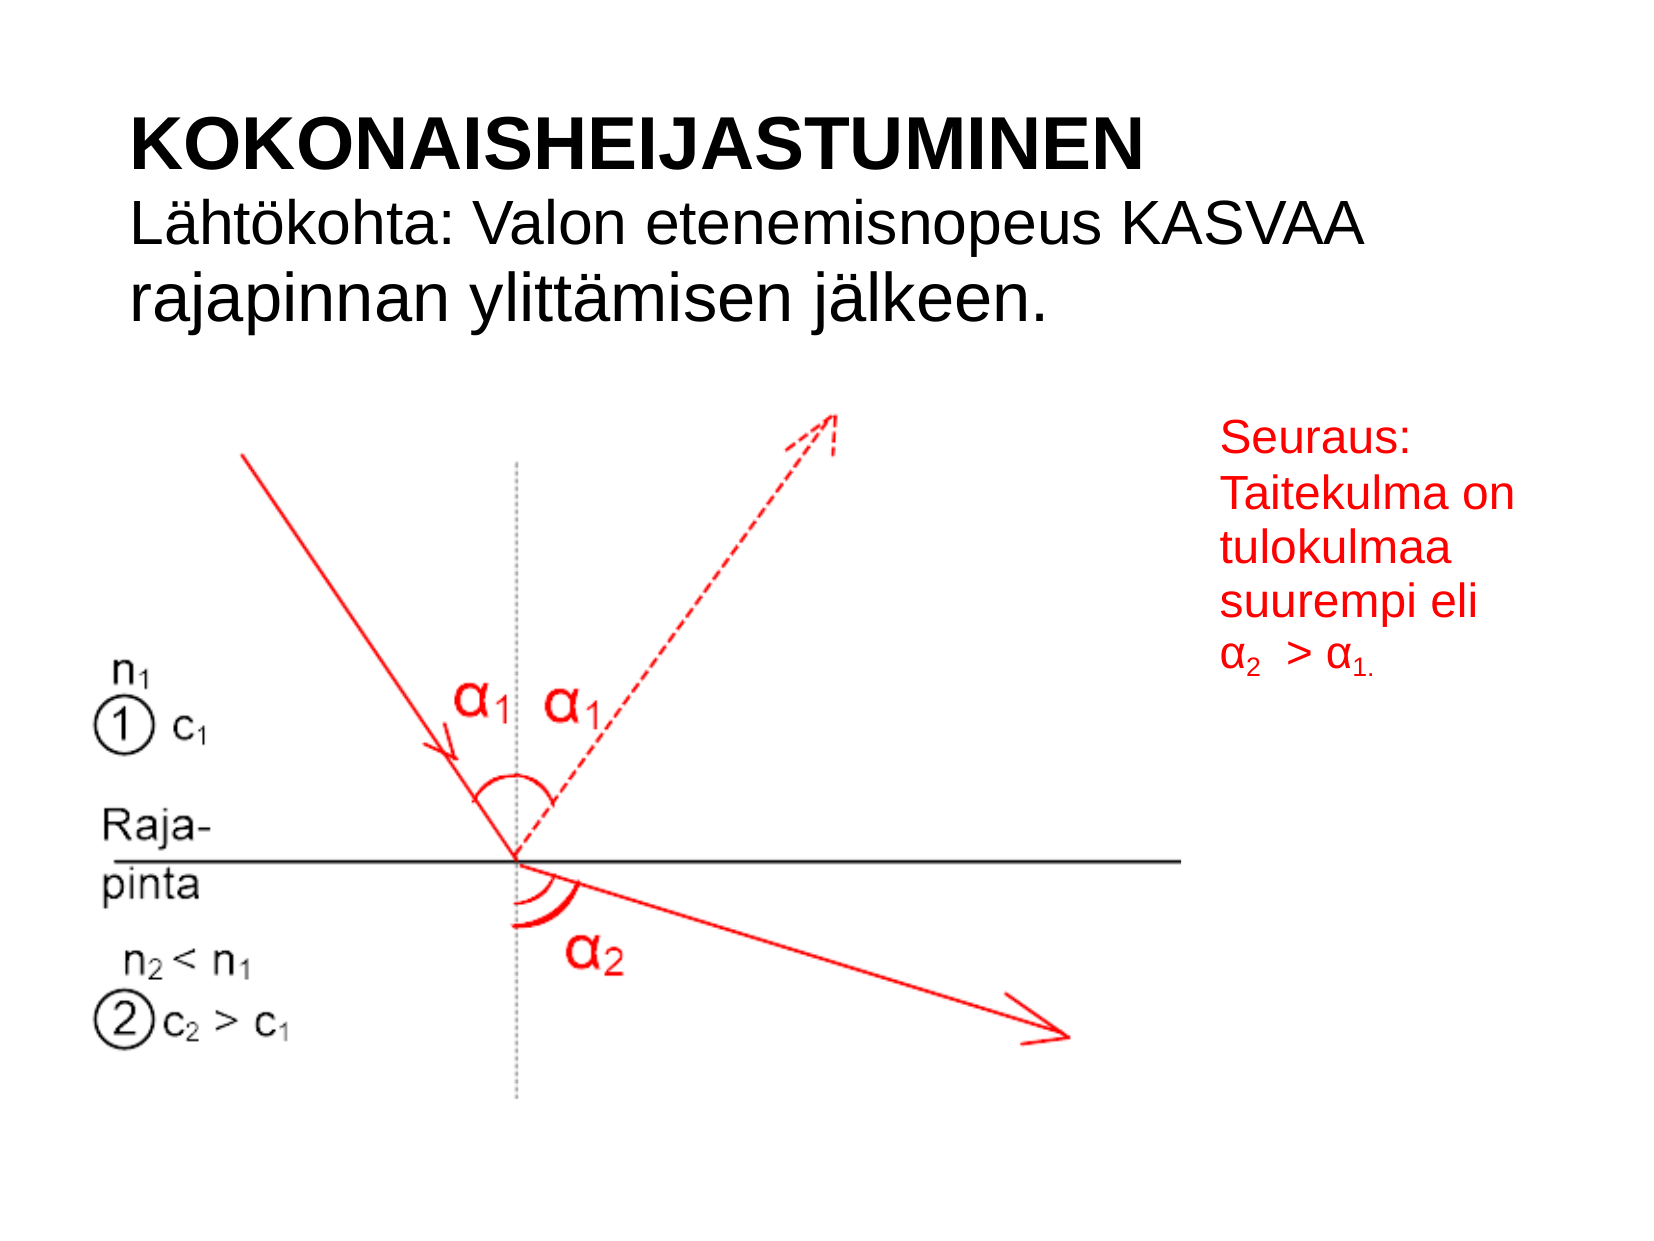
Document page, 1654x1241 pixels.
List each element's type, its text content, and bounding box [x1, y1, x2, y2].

picture [17, 370, 1182, 1099]
text_box Seuraus: Taitekulma on tulokulmaa suurempi eli α2 > α1. [1204, 402, 1560, 744]
text_box KOKONAISHEIJASTUMINEN Lähtökohta: Valon etenemisnopeus KASVAA rajapinnan ylittämisen jälkeen. [114, 94, 1382, 344]
